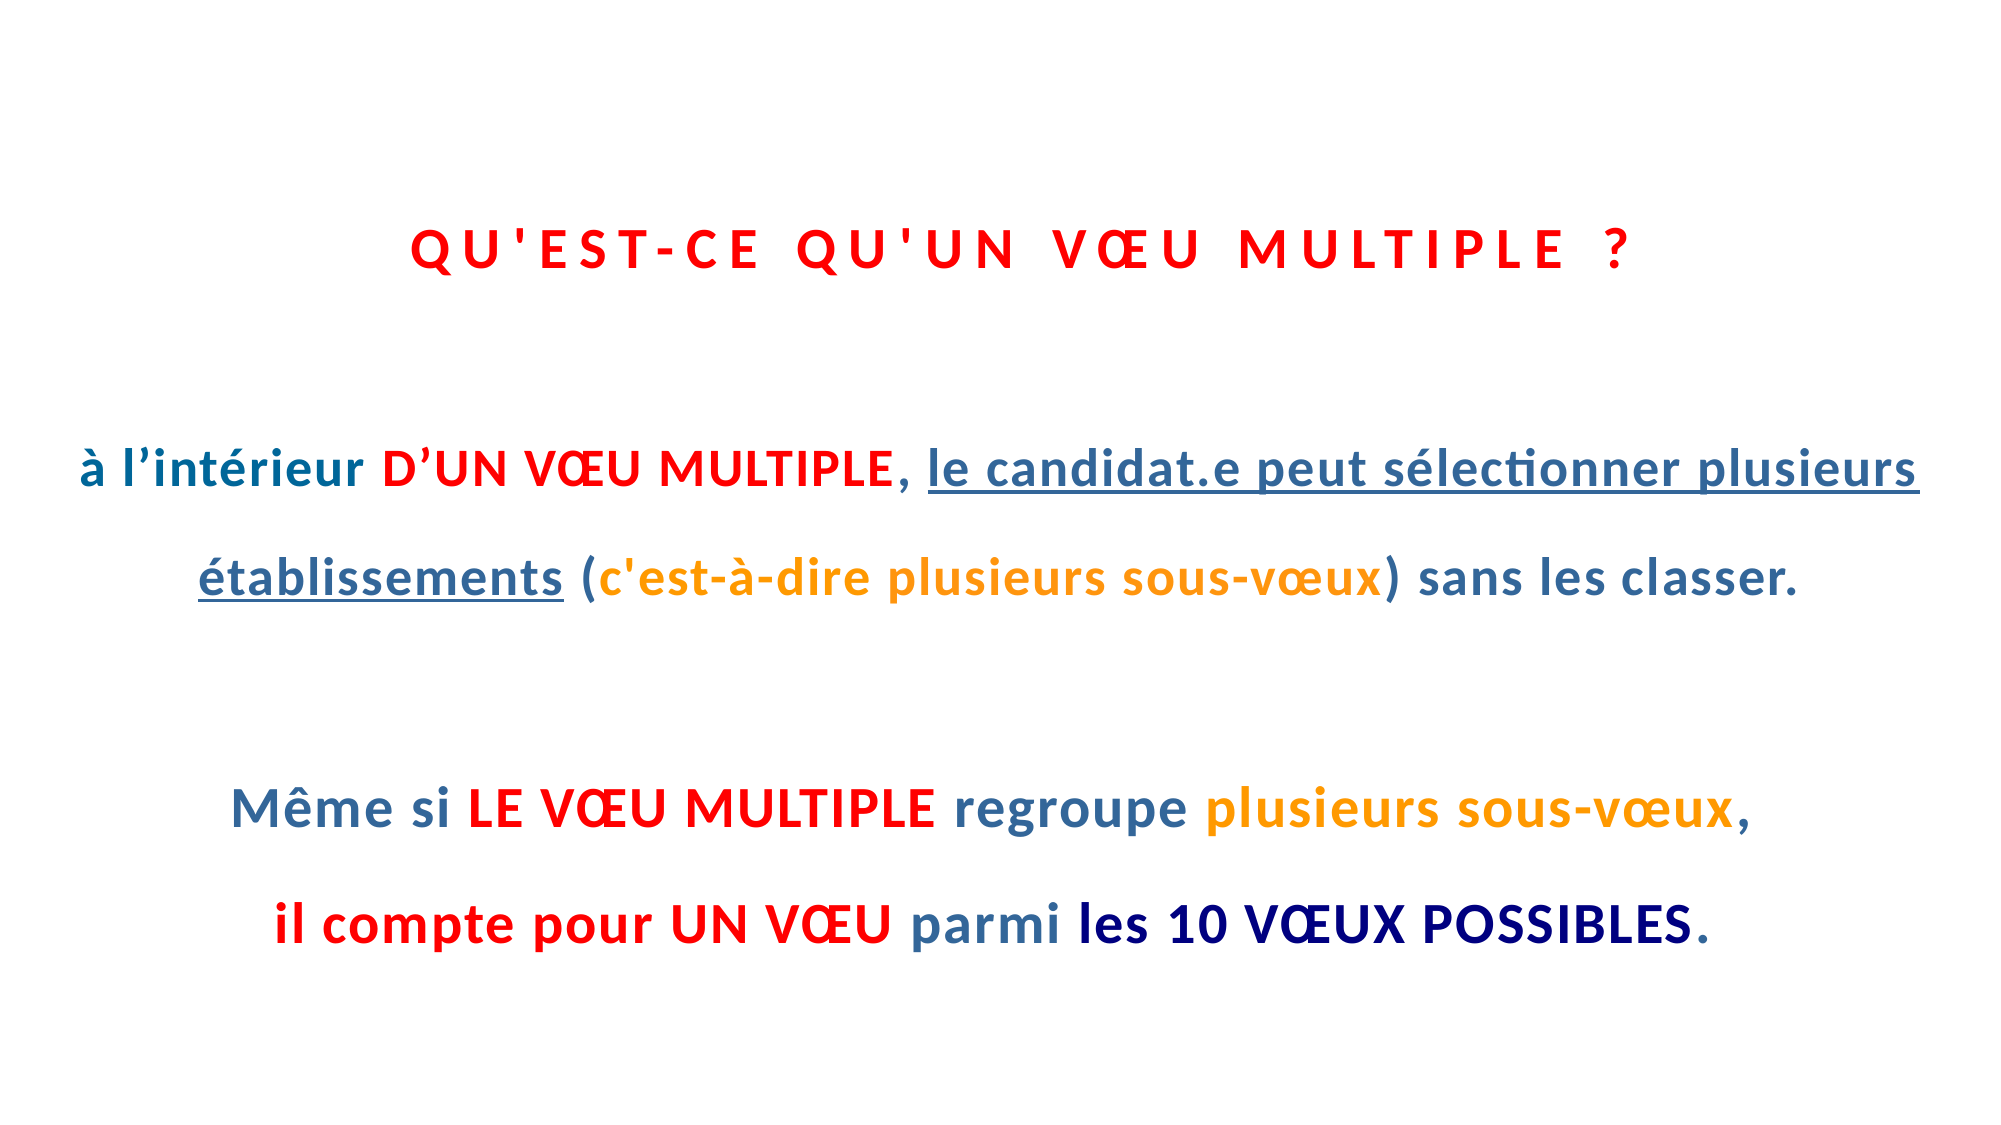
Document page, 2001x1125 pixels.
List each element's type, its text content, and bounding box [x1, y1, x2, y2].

title QU'EST-CE QU'UN VŒU MULTIPLE ? à l’intérieur D’UN VŒU MULTIPLE, le candidat.e peut sélectionner plusieurs établissements (c'est-à-dire plusieurs sous-vœux) sans les classer. Même si LE VŒU MULTIPLE regroupe plusieurs sous-vœux, il compte pour UN VŒU parmi les 10 VŒUX POSSIBLES. [0, 0, 2000, 1125]
